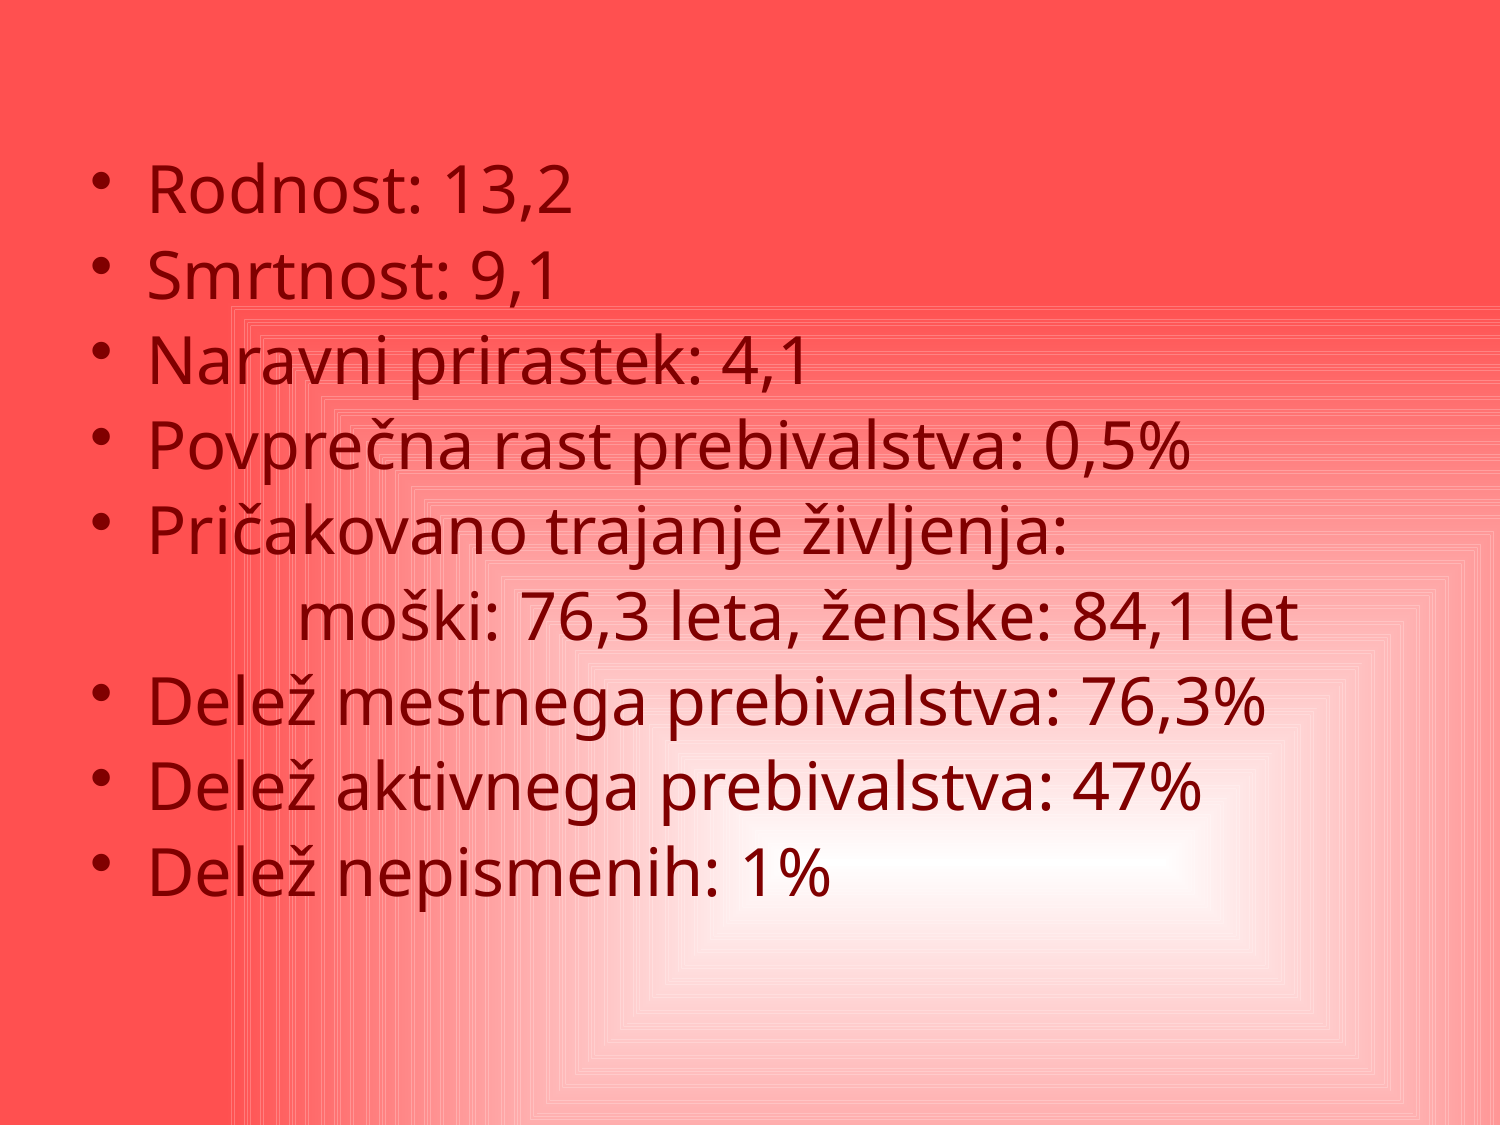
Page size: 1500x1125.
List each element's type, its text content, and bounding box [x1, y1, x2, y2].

list Rodnost: 13,2 Smrtnost: 9,1 Naravni prirastek: 4,1 Povprečna rast prebivalstva: 0,5% Pričakovano trajanje življenja: moški: 76,3 leta, ženske: 84,1 let Delež mestnega prebivalstva: 76,3% Delež aktivnega prebivalstva: 47% Delež nepismenih: 1% [75, 148, 1425, 1005]
